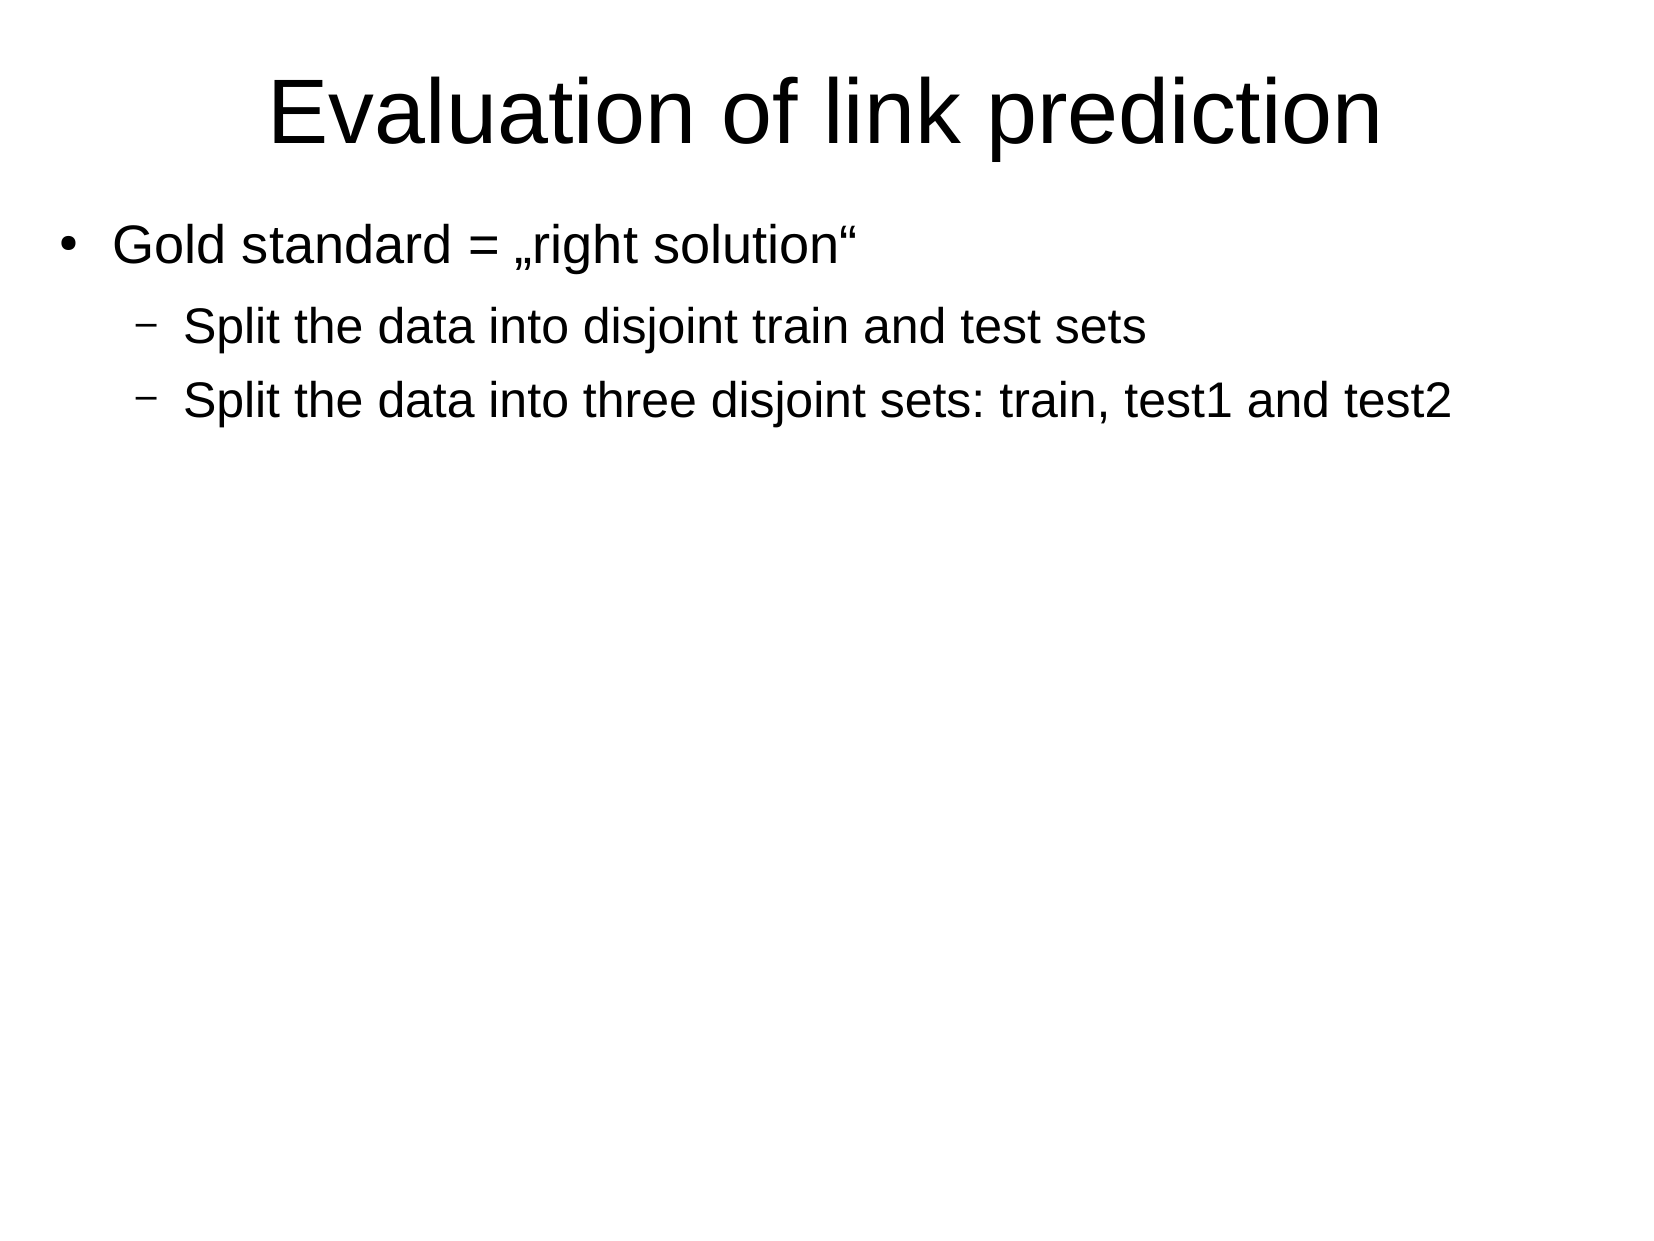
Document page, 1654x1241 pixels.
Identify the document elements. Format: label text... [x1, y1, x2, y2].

title Evaluation of link prediction [82, 8, 1571, 214]
list Gold standard = „right solution“ Split the data into disjoint train and test sets Split the data into three disjoint sets: train, test1 and test2 [0, 214, 1625, 1034]
